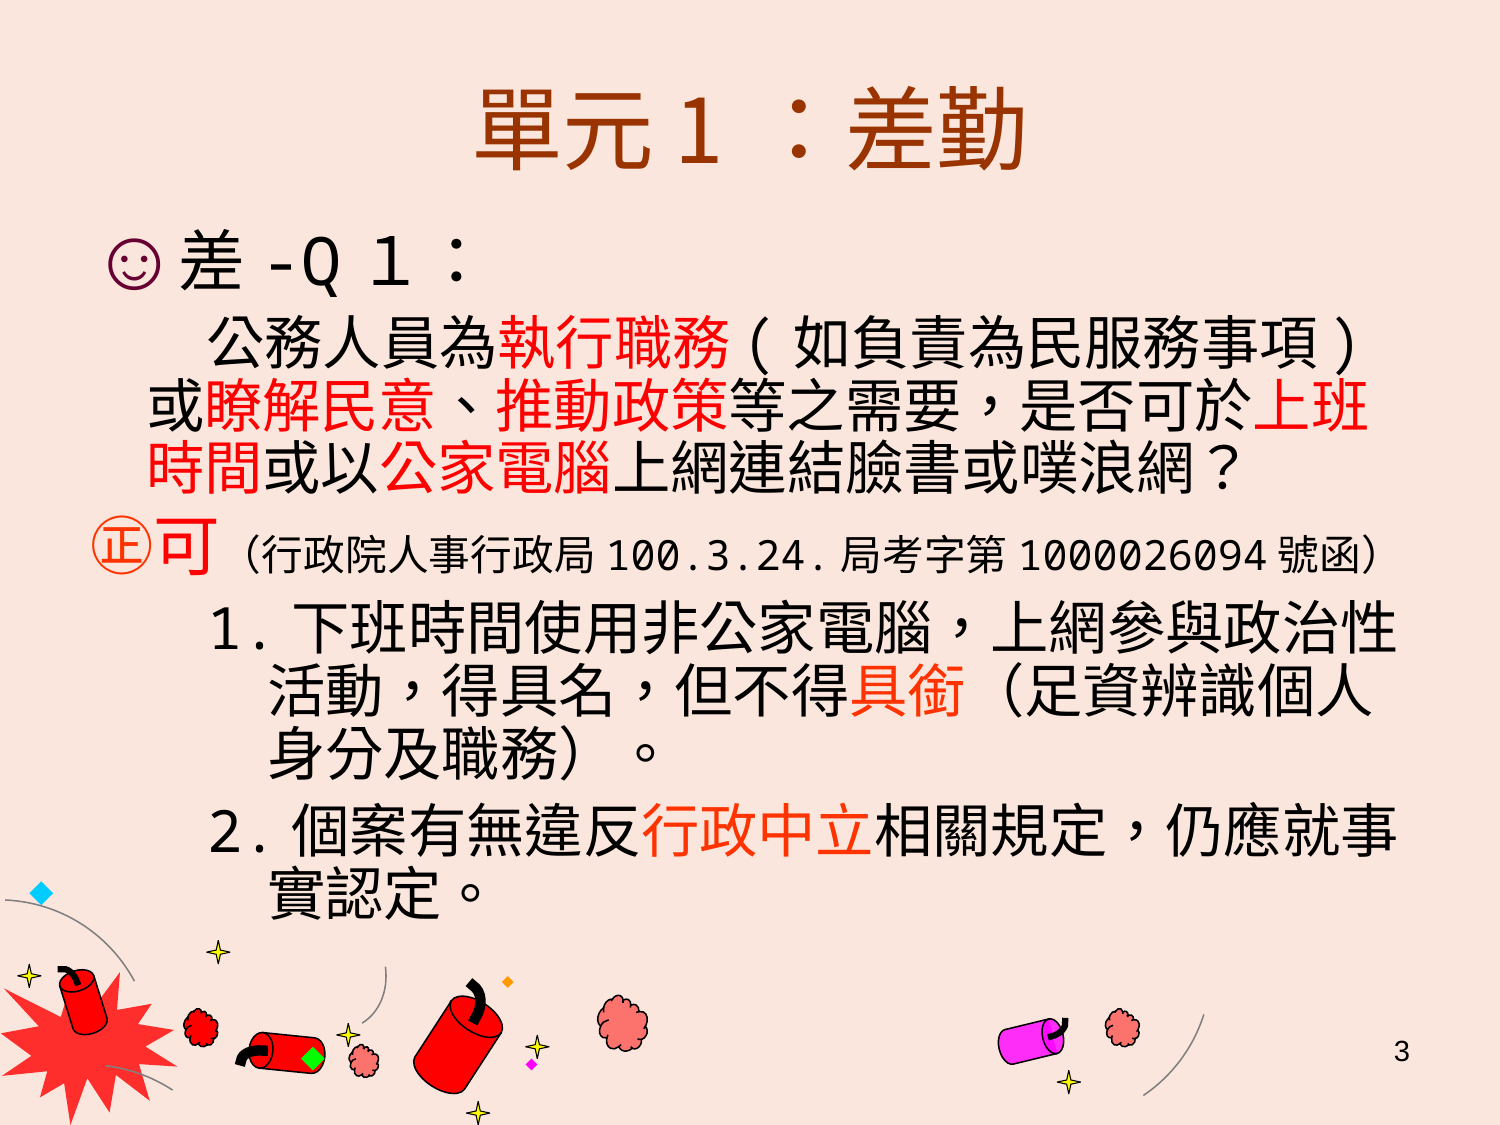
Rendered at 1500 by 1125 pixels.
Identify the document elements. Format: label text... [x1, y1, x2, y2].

title 單元1：差勤 [75, 45, 1426, 209]
list 差-Q１： 公務人員為執行職務(如負責為民服務事項)或瞭解民意、推動政策等之需要，是否可於上班時間或以公家電腦上網連結臉書或噗浪網？ 可（行政院人事行政局100.3.24.局考字第1000026094號函） 1.下班時間使用非公家電腦，上網參與政治性活動，得具名，但不得具銜（足資辨識個人身分及職務）。 2.個案有無違反行政中立相關規定，仍應就事實認定。 [75, 220, 1426, 977]
text_box <number> [1074, 1024, 1426, 1103]
